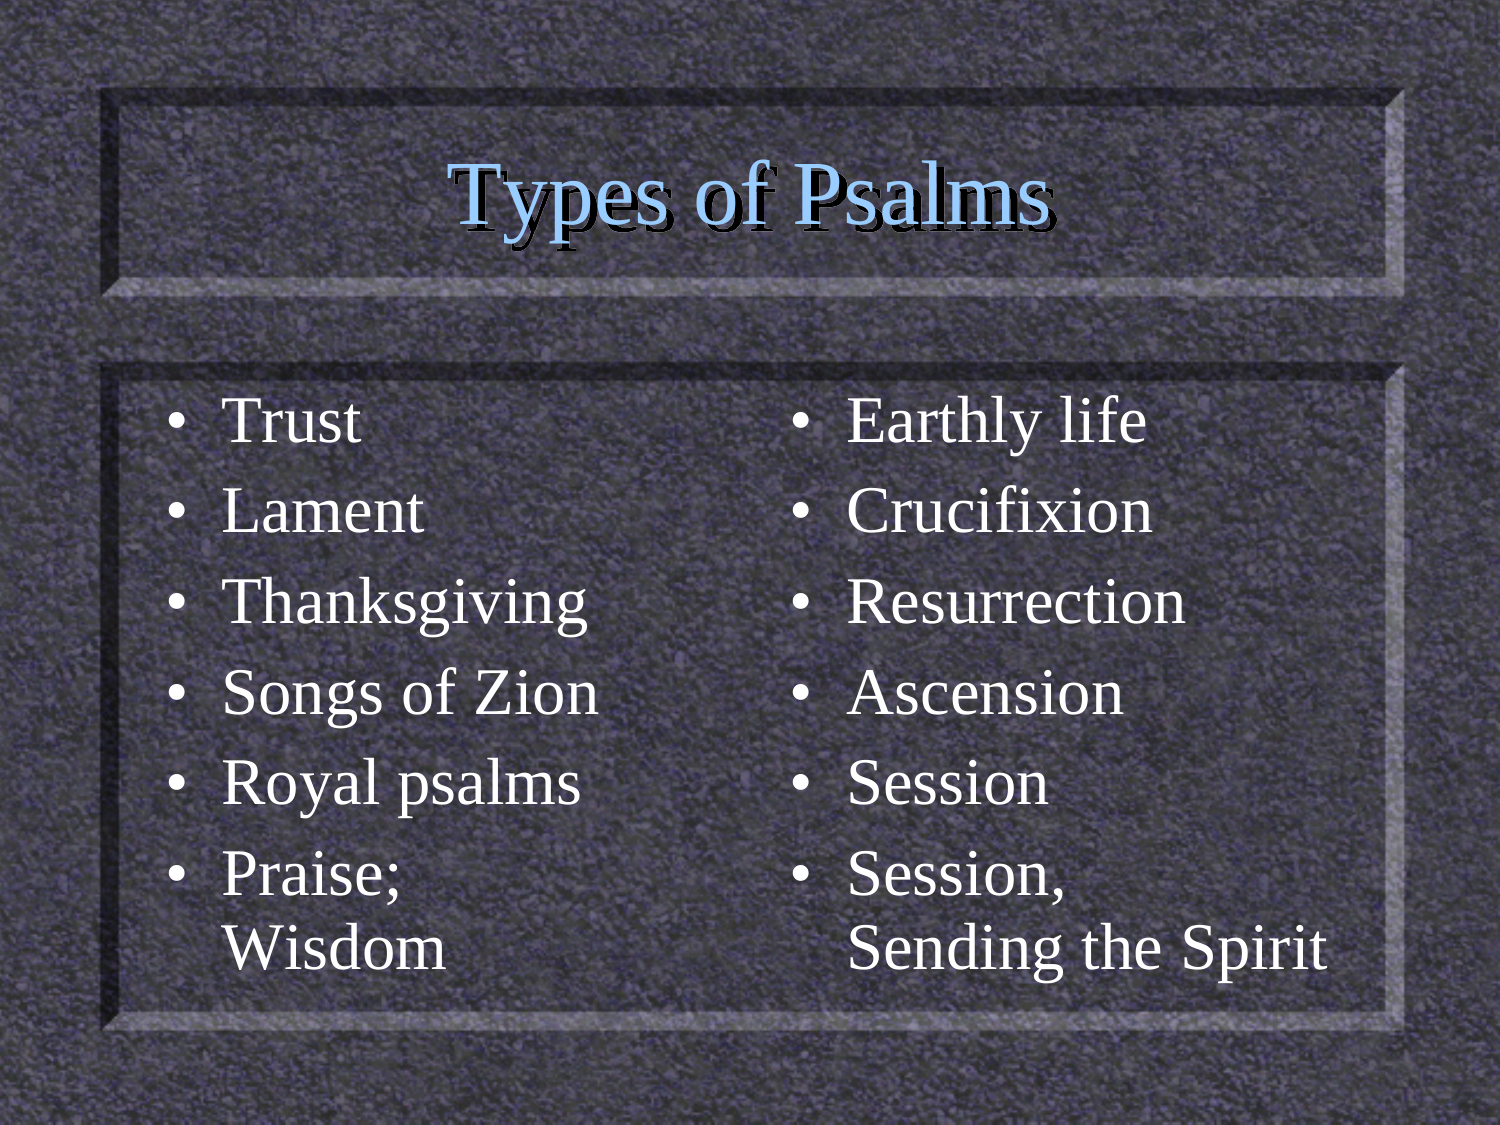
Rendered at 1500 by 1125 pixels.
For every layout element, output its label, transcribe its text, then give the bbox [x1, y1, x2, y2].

list Earthly life Crucifixion Resurrection Ascension Session Session, Sending the Spirit [774, 374, 1375, 1000]
list Trust Lament Thanksgiving Songs of Zion Royal psalms Praise; Wisdom [150, 374, 751, 1000]
title Types of Psalms [150, 135, 1351, 253]
picture [0, 0, 1500, 1125]
